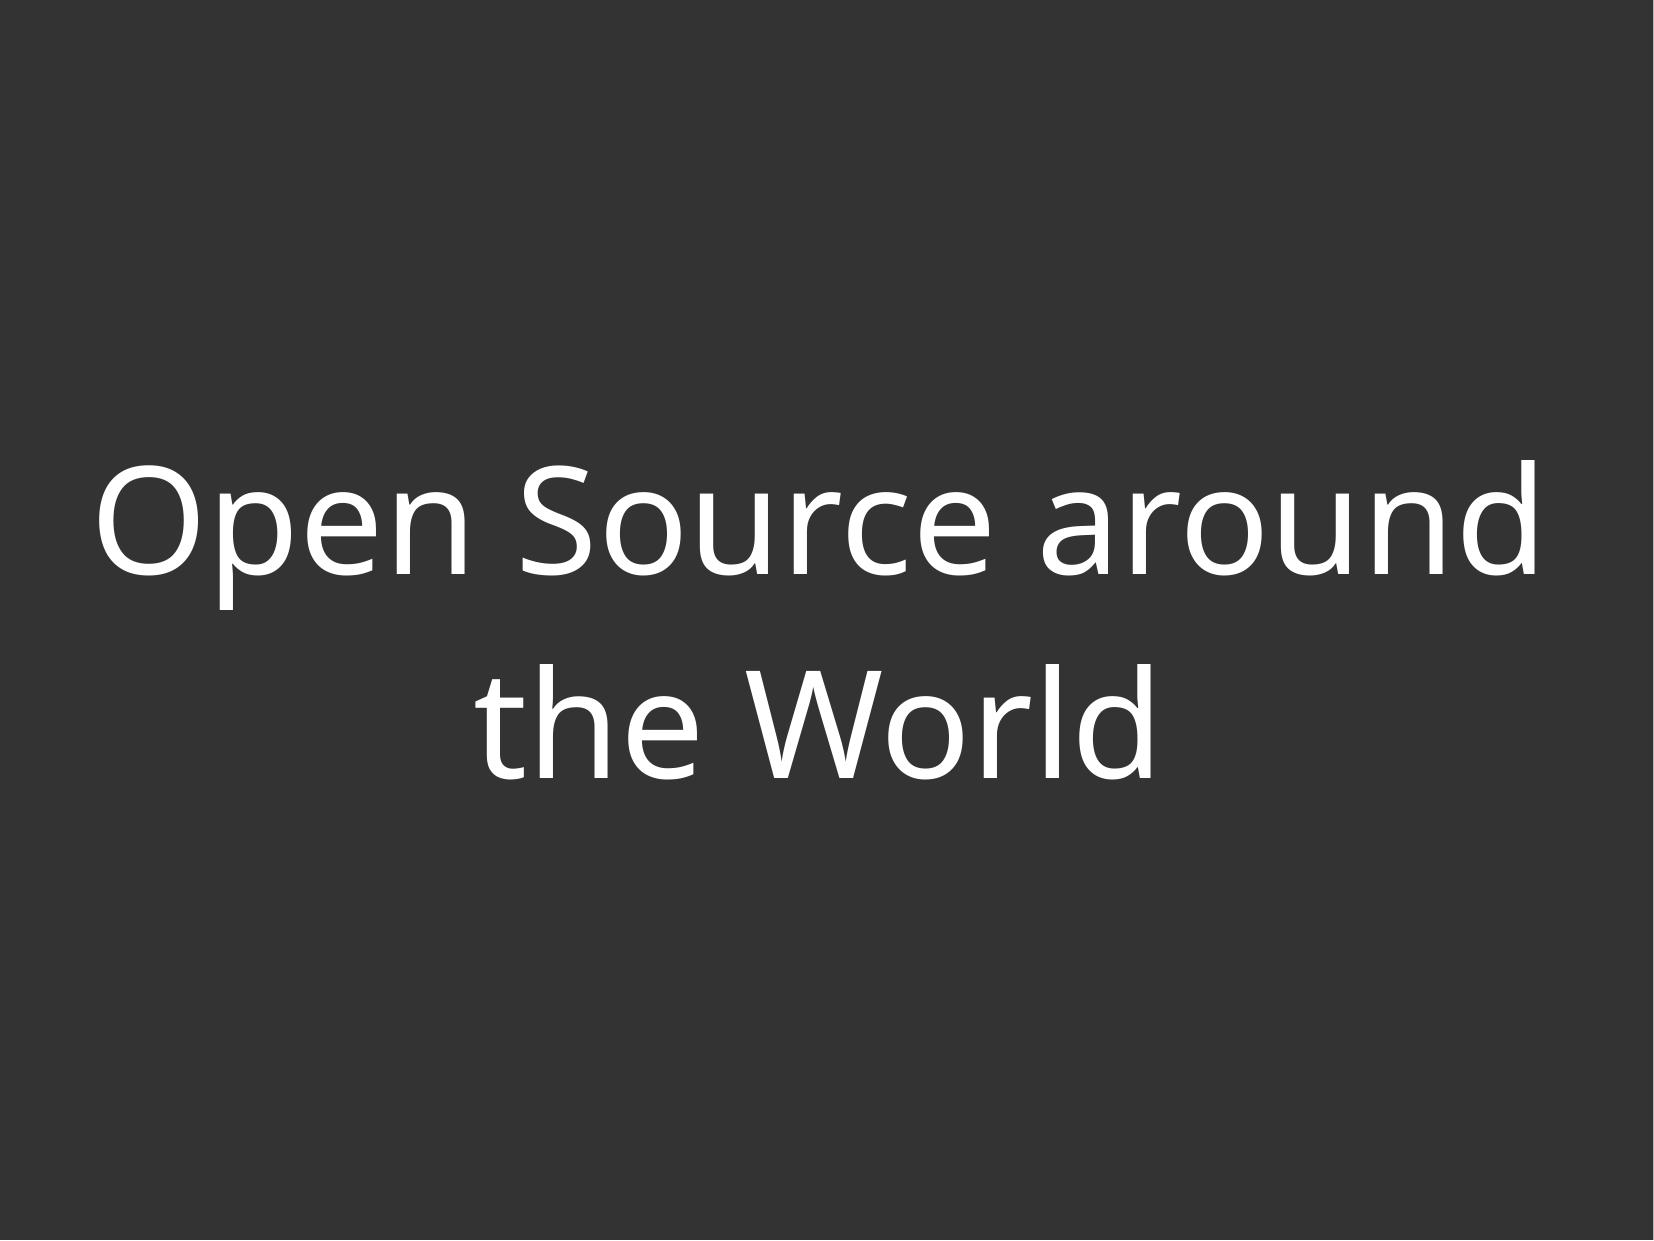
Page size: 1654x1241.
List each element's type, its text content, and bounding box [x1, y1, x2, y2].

title Open Source around the World [74, 435, 1564, 802]
